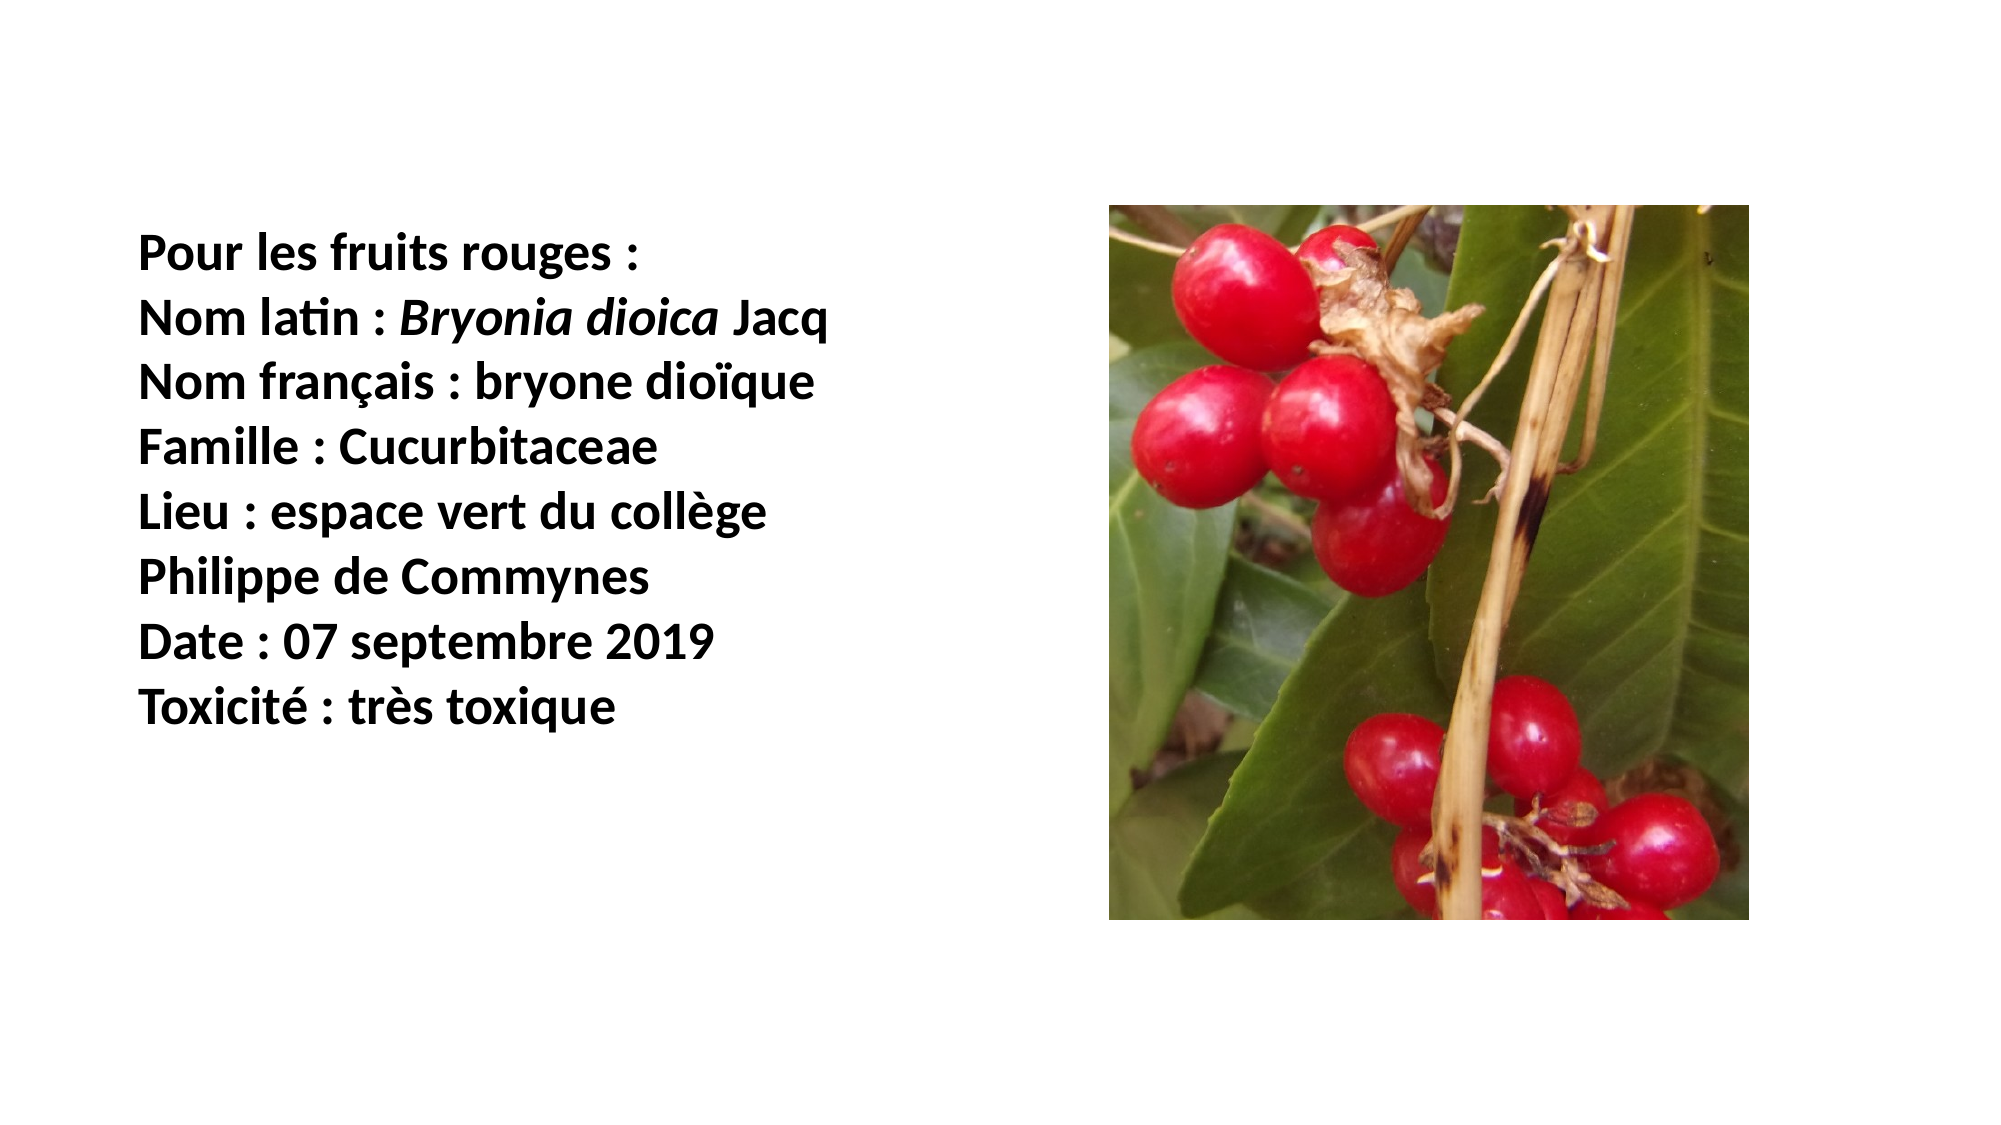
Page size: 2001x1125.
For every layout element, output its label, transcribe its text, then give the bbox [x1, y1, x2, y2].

picture [1109, 205, 1749, 920]
text_box Pour les fruits rouges : Nom latin : Bryonia dioica Jacq Nom français : bryone dioïque Famille : Cucurbitaceae Lieu : espace vert du collège Philippe de Commynes Date : 07 septembre 2019 Toxicité : très toxique [123, 208, 849, 744]
